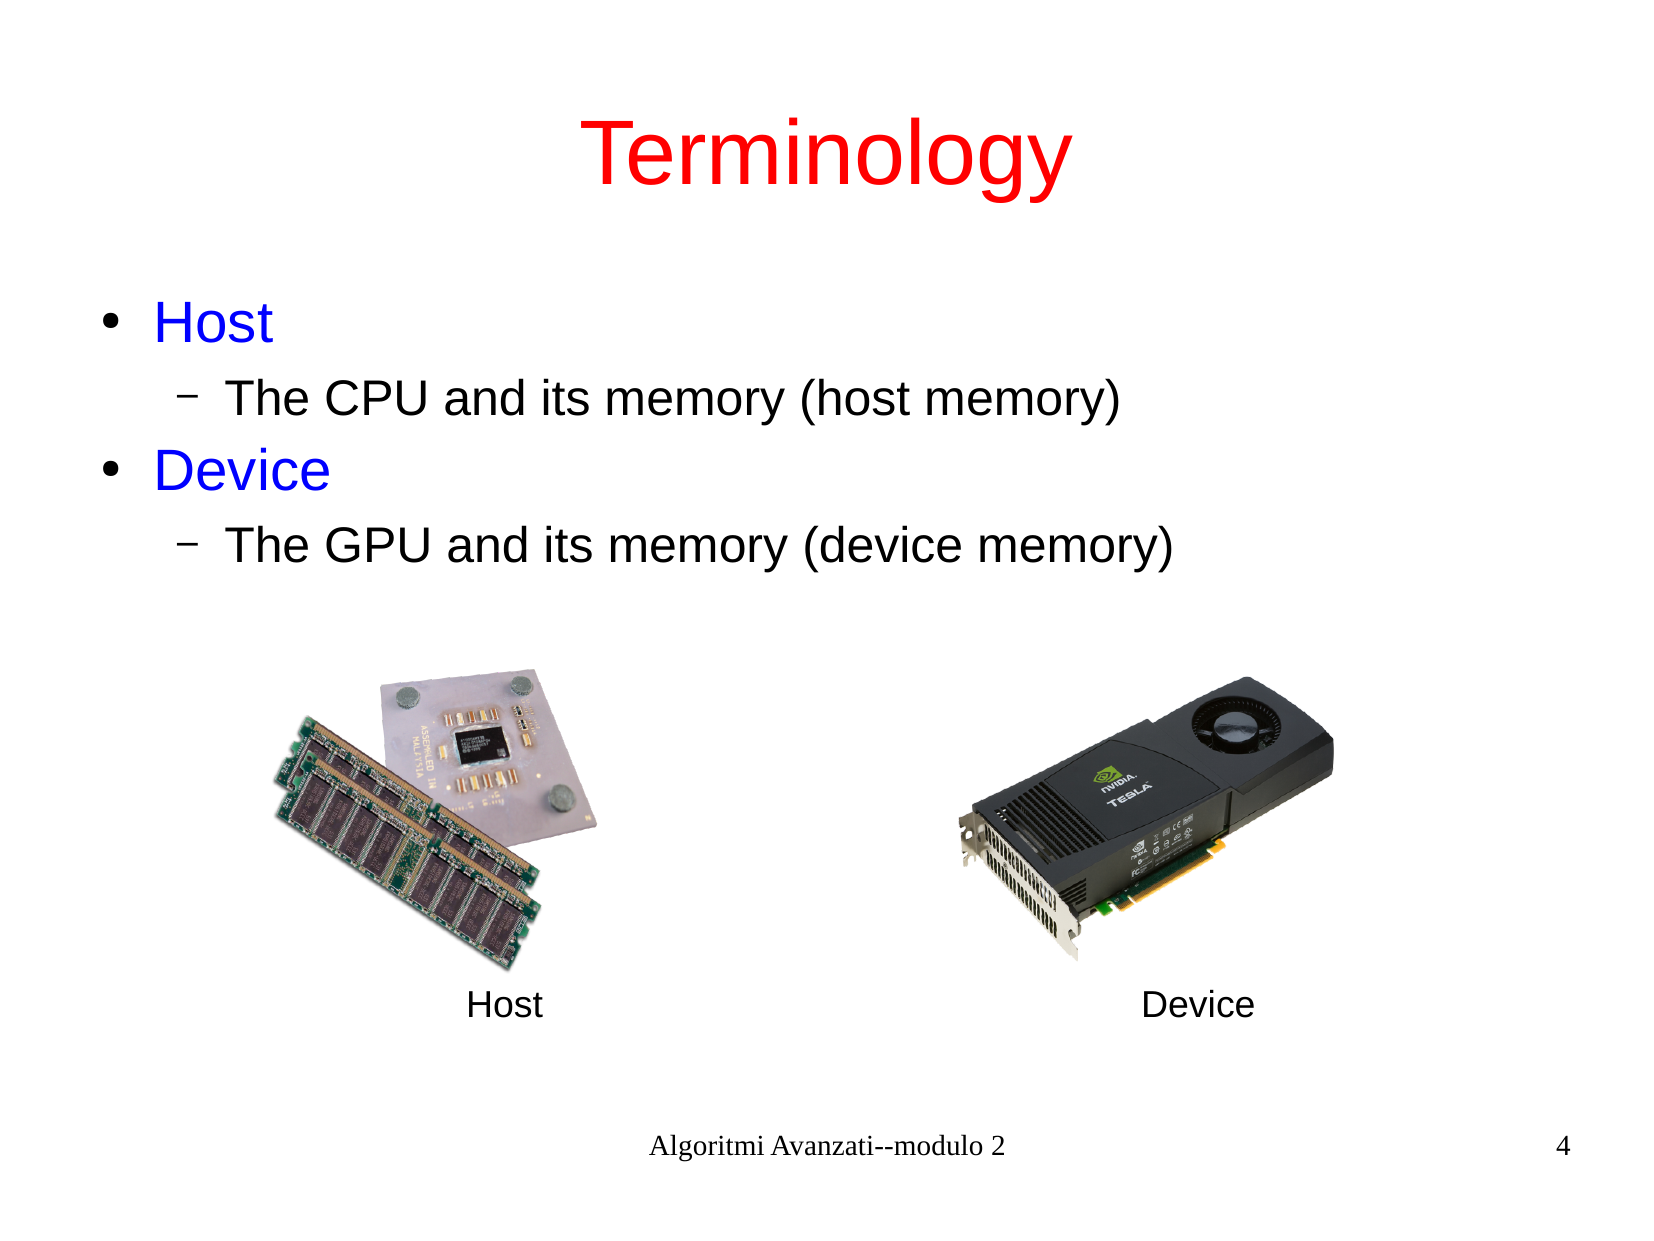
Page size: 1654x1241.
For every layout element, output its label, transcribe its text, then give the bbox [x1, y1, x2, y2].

picture [262, 623, 668, 976]
title Terminology [82, 49, 1571, 257]
text_box Device [1125, 975, 1272, 1035]
text_box Host [450, 975, 560, 1035]
picture [948, 666, 1351, 976]
list Host The CPU and its memory (host memory) Device The GPU and its memory (device memory) [82, 290, 1571, 1109]
